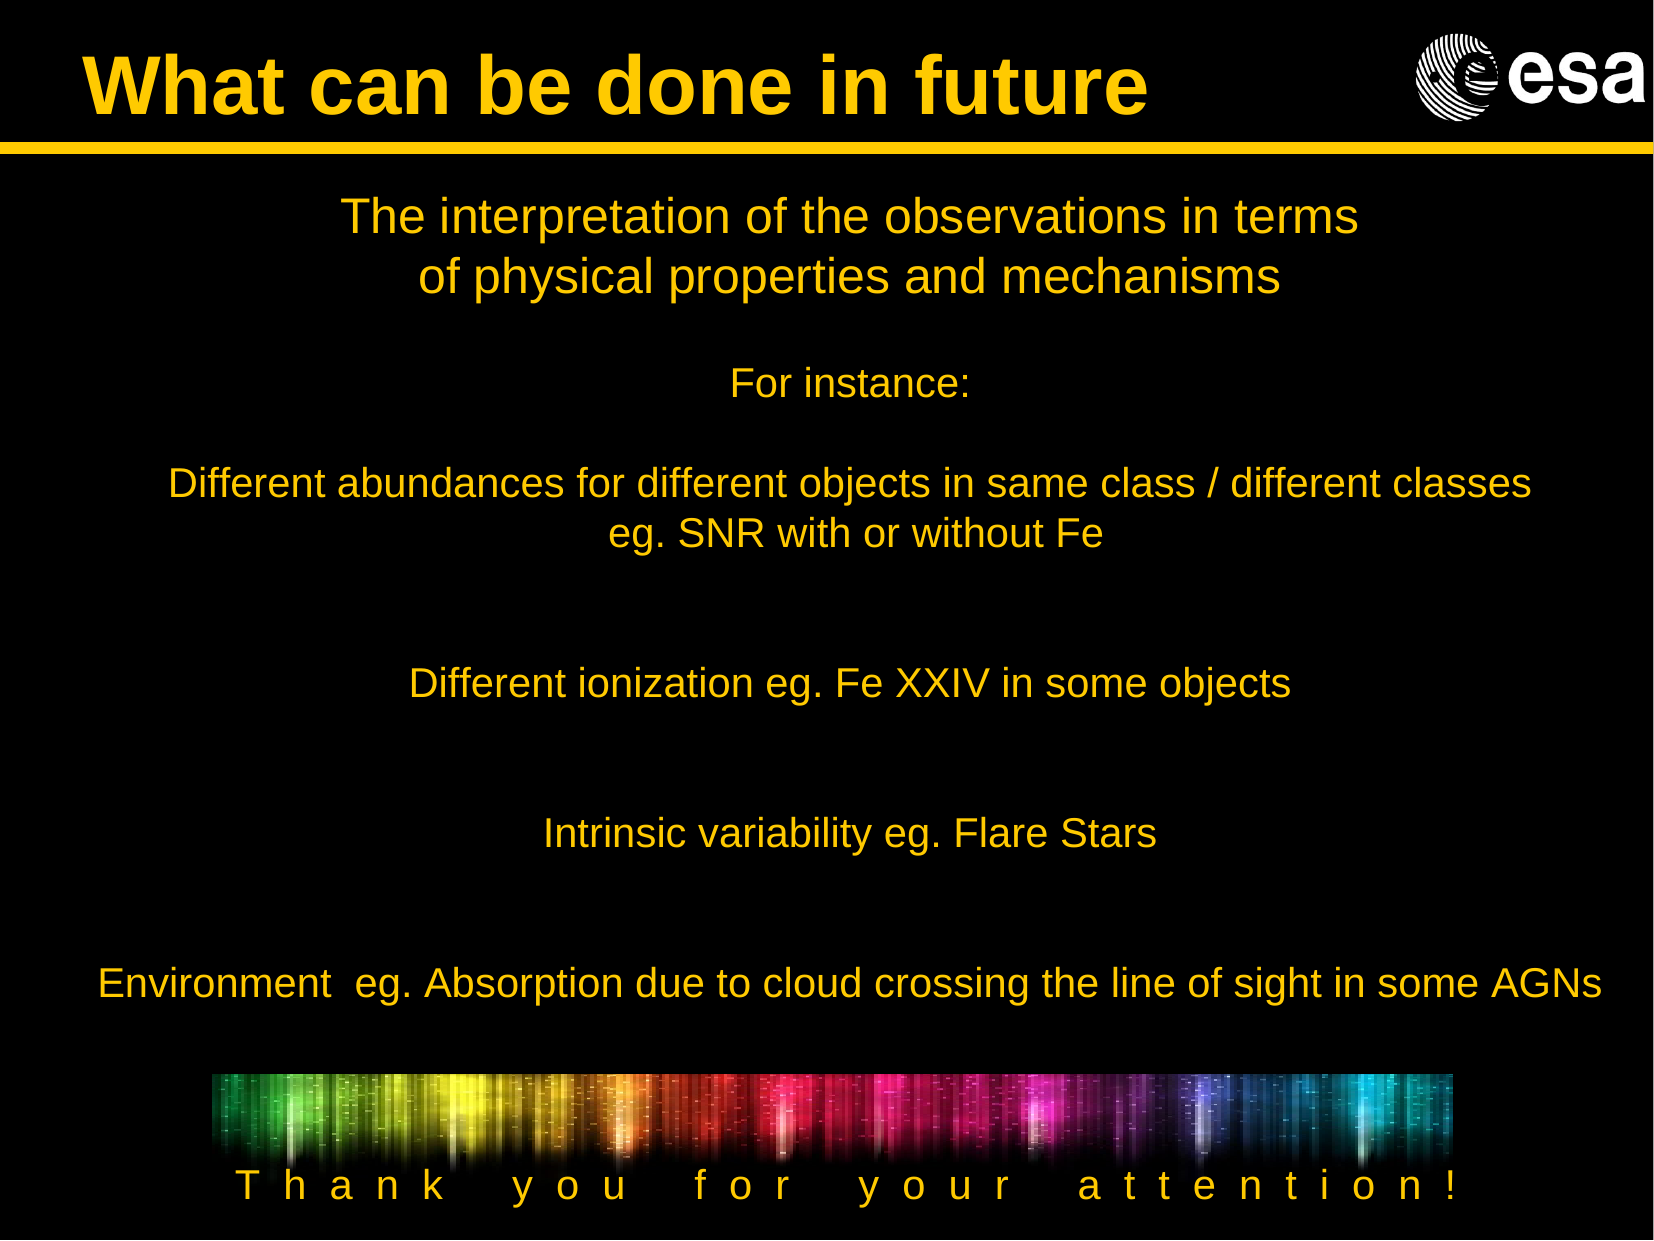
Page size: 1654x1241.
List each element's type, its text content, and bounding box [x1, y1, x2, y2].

title What can be done in future [82, 30, 1571, 131]
picture [212, 1082, 1453, 1157]
picture [1303, 1082, 1308, 1117]
picture [1411, 29, 1648, 124]
text_box T h a n k y o u f o r y o u r a t t e n t i o n ! [212, 1157, 1463, 1205]
list The interpretation of the observations in terms of physical properties and mechanisms For instance: Different abundances for different objects in same class / different classes eg. SNR with or without Fe Different ionization eg. Fe XXIV in some objects Intrinsic variability eg. Flare Stars Environment eg. Absorption due to cloud crossing the line of sight in some AGNs [29, 183, 1654, 1082]
